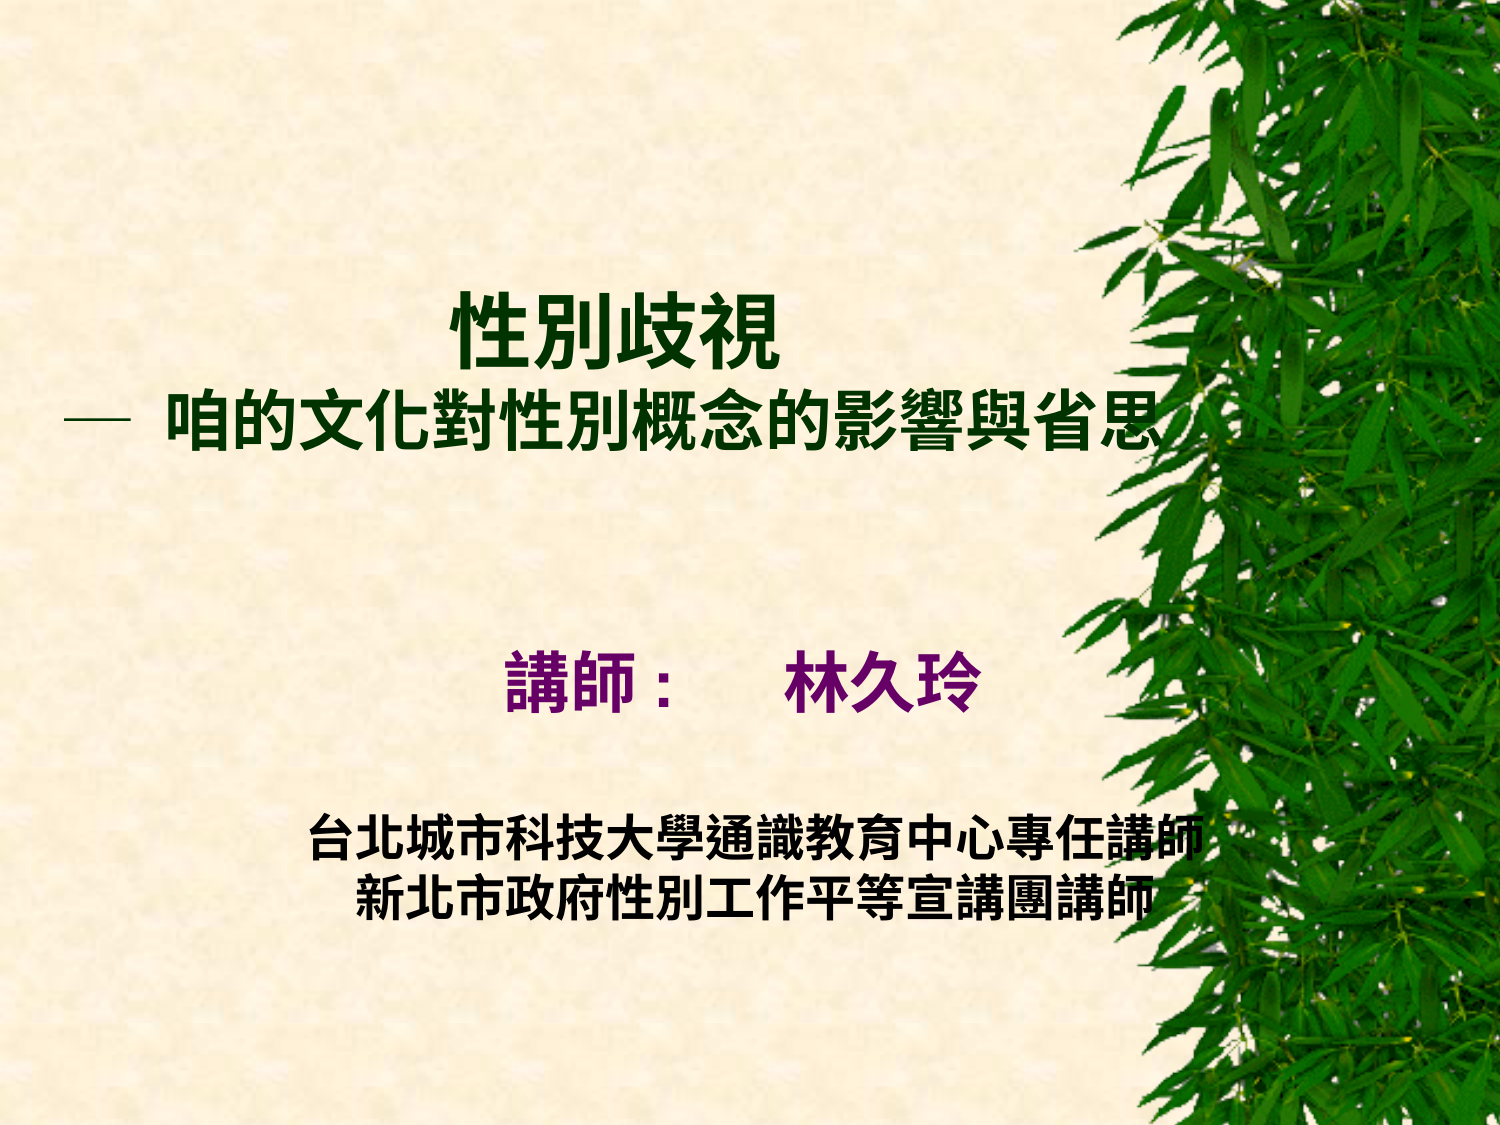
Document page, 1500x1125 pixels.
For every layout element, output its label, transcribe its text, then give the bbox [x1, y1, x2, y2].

title 性別歧視 ─ 咱的文化對性別概念的影響與省思 [0, 269, 1438, 467]
text_box [395, 125, 1388, 192]
subtitle 講師: 林久玲 [218, 633, 1269, 740]
text_box 台北城市科技大學通識教育中心專任講師 新北市政府性別工作平等宣講團講師 [230, 799, 1280, 988]
